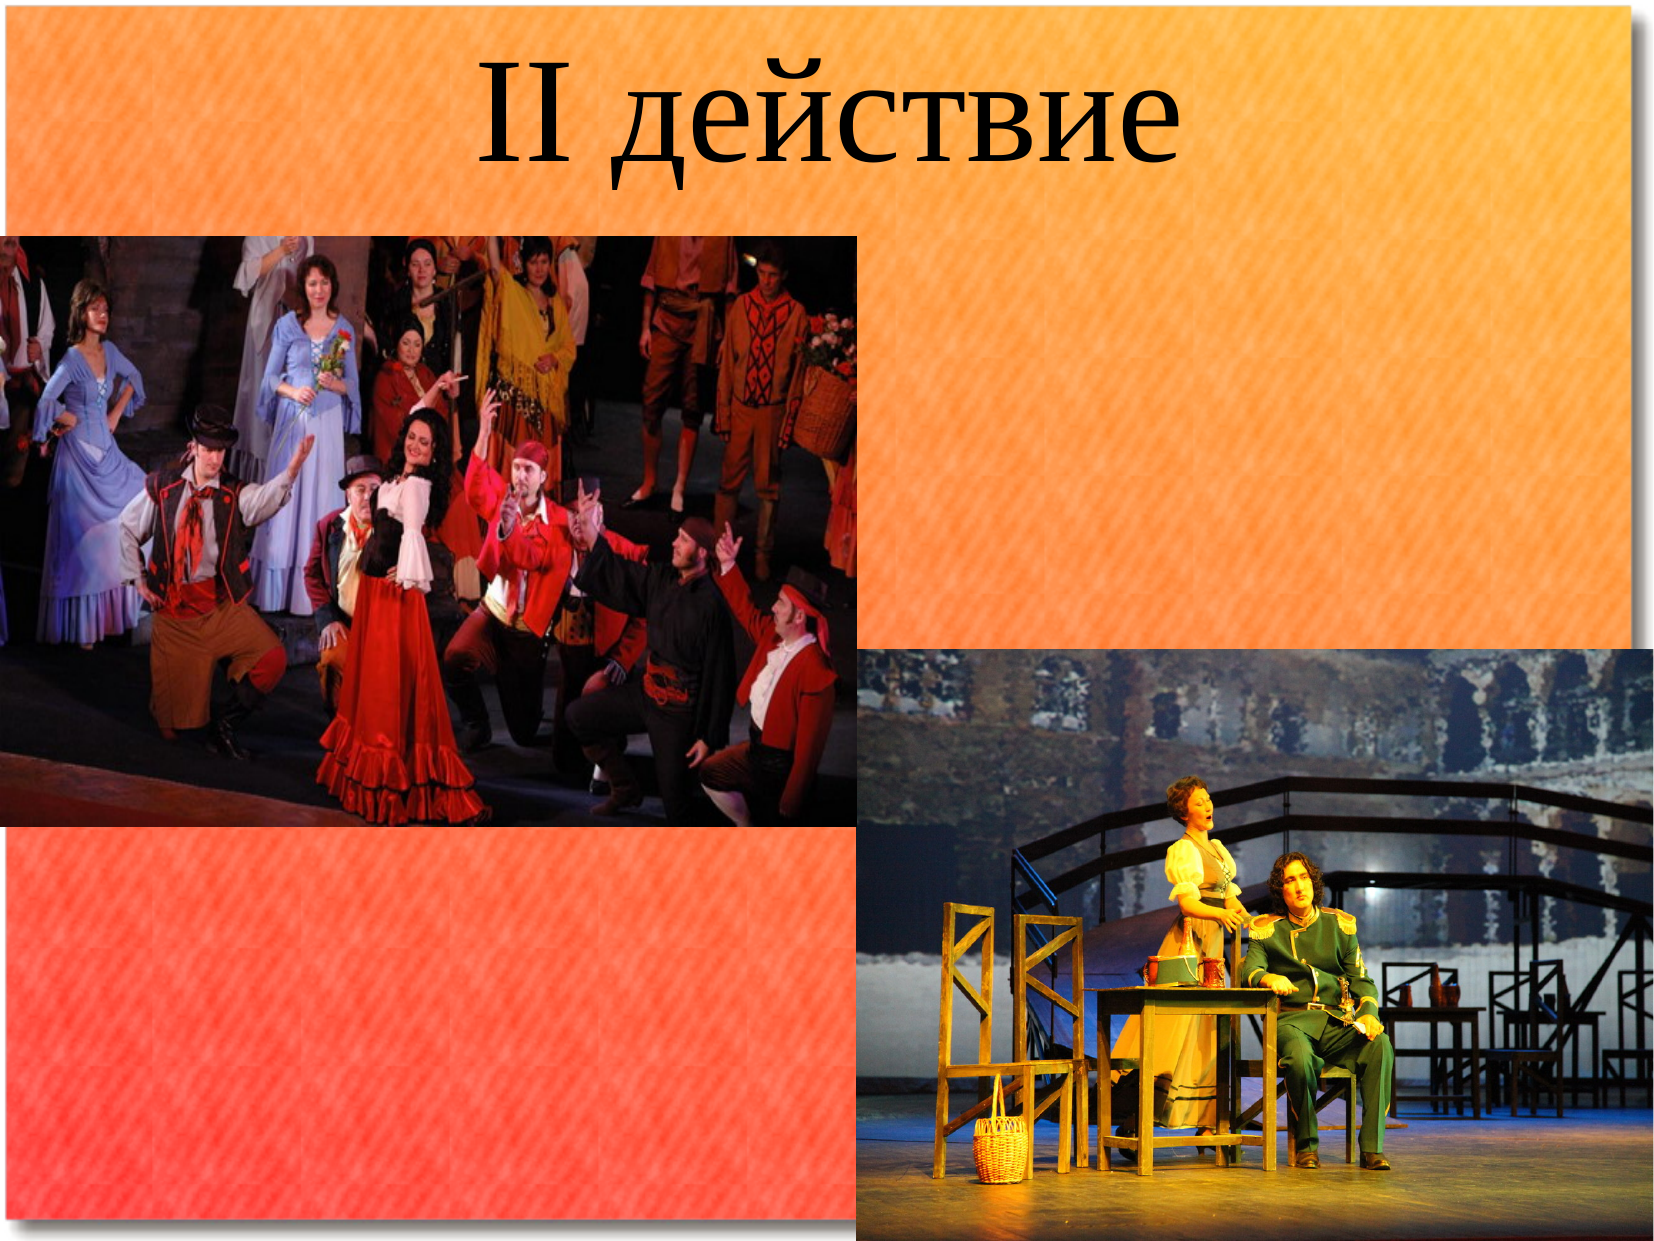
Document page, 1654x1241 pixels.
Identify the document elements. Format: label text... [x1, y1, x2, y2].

picture [0, 0, 1654, 1241]
title II действие [123, 14, 1536, 207]
